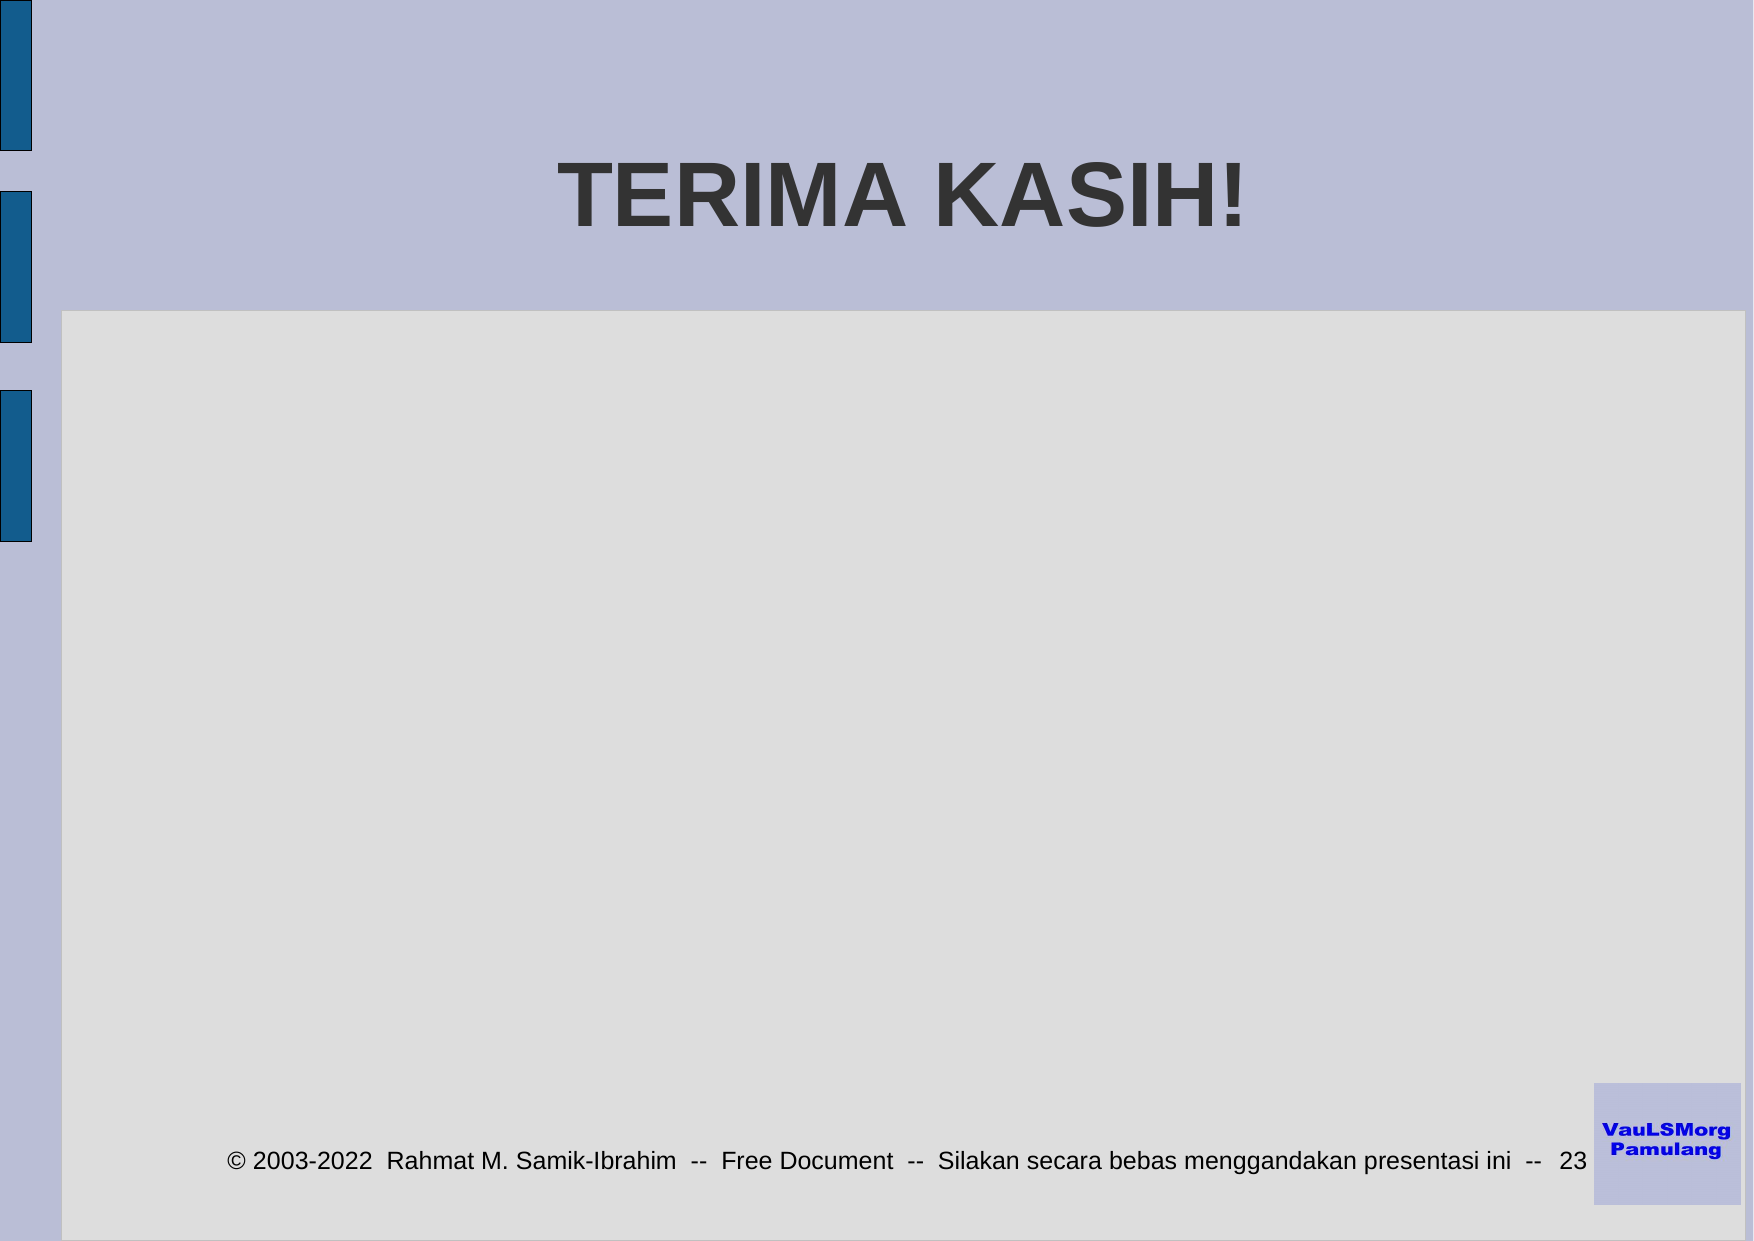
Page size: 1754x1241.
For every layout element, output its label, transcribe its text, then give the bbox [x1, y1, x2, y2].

title TERIMA KASIH! [69, 123, 1738, 267]
picture [1594, 1083, 1741, 1205]
